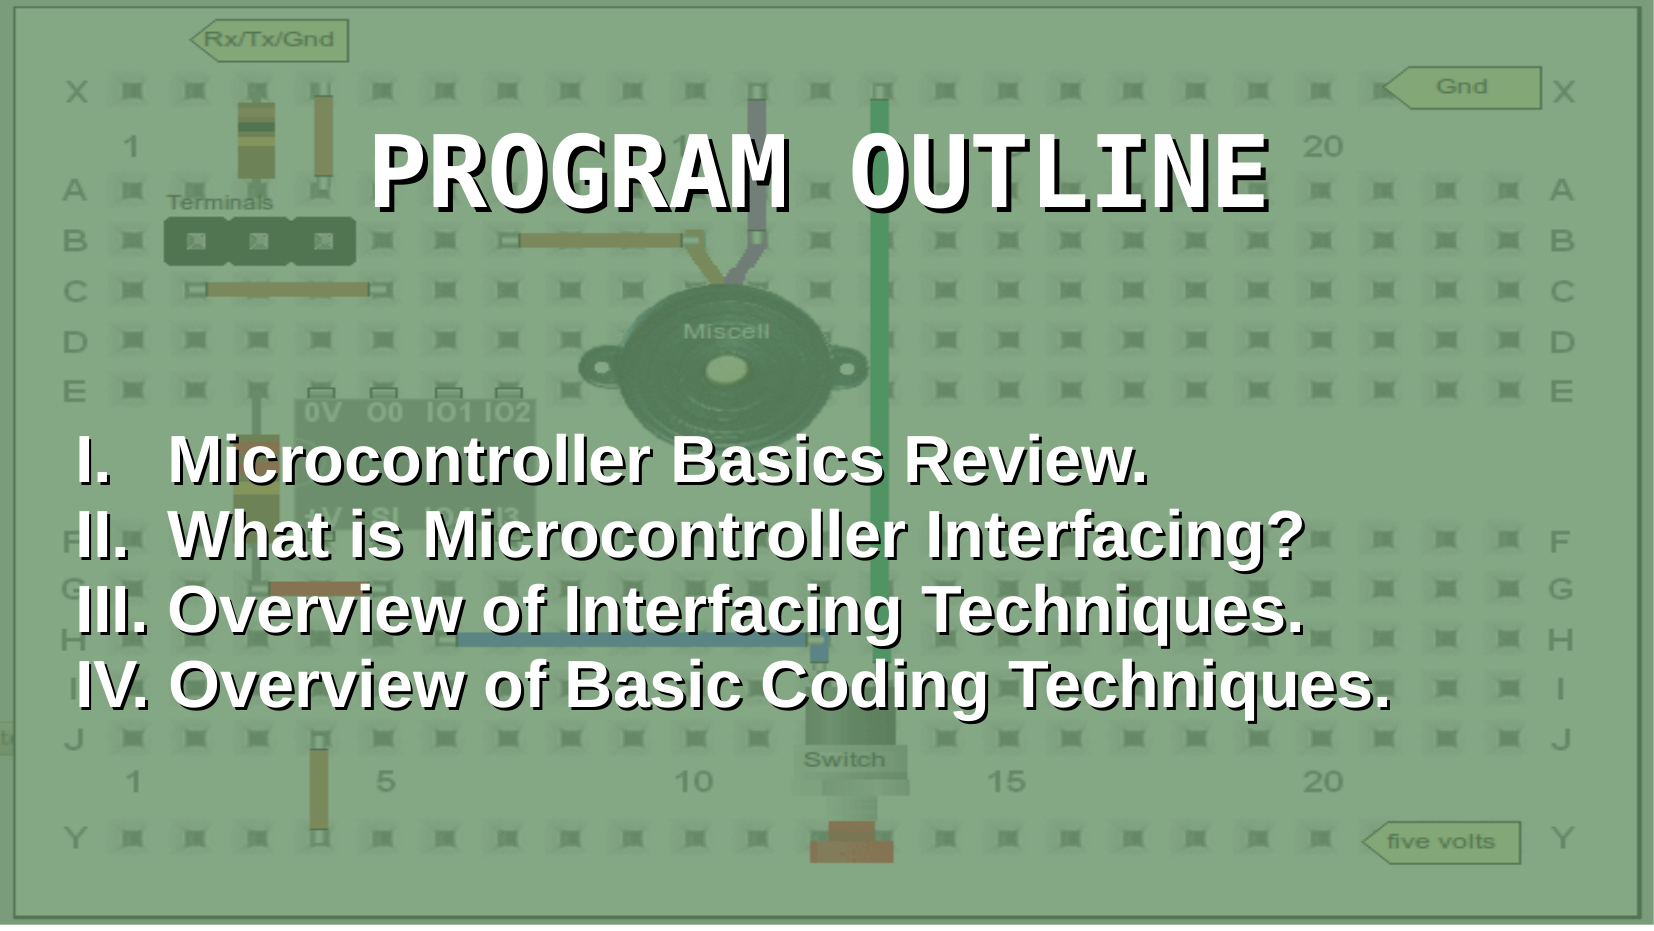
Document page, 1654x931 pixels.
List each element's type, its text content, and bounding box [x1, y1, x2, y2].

text_box PROGRAM OUTLINE I. Microcontroller Basics Review. II. What is Microcontroller Interfacing? III. Overview of Interfacing Techniques. IV. Overview of Basic Coding Techniques. [75, 90, 1564, 747]
picture [0, 0, 1654, 925]
text_box [71, 287, 1561, 827]
